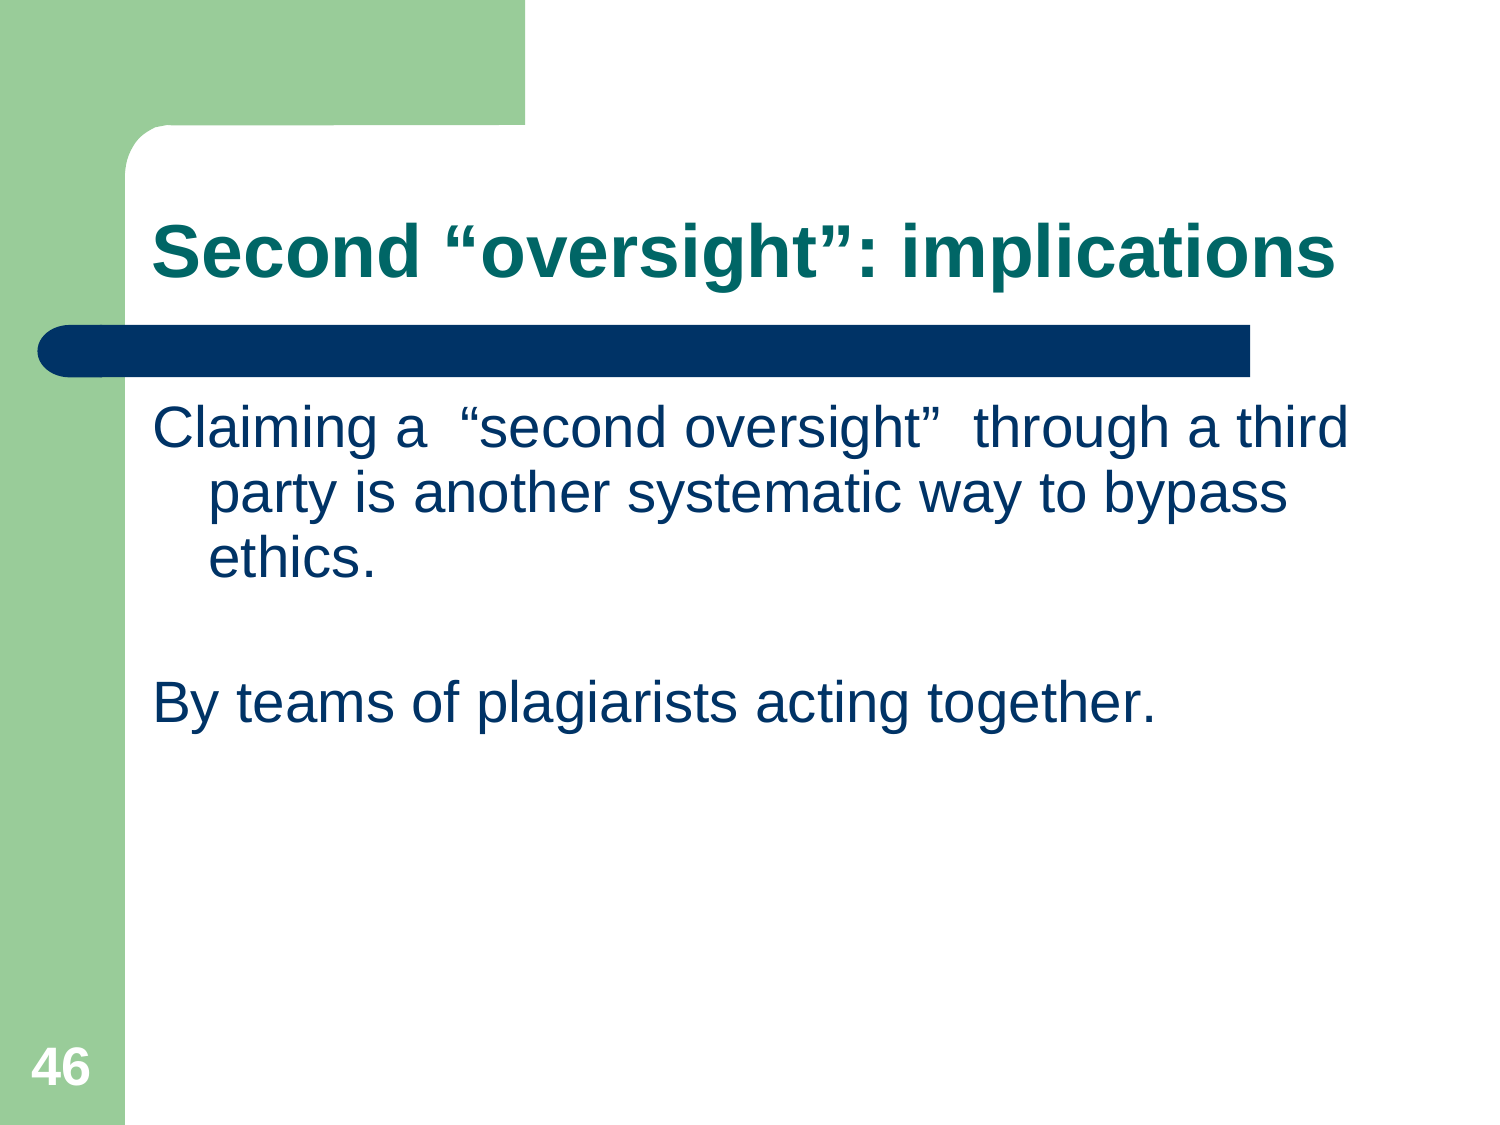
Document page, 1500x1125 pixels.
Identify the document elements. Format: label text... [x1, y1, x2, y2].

title Second “oversight”: implications [136, 136, 1414, 301]
list Claiming a “second oversight” through a third party is another systematic way to bypass ethics. By teams of plagiarists acting together. [137, 387, 1400, 999]
